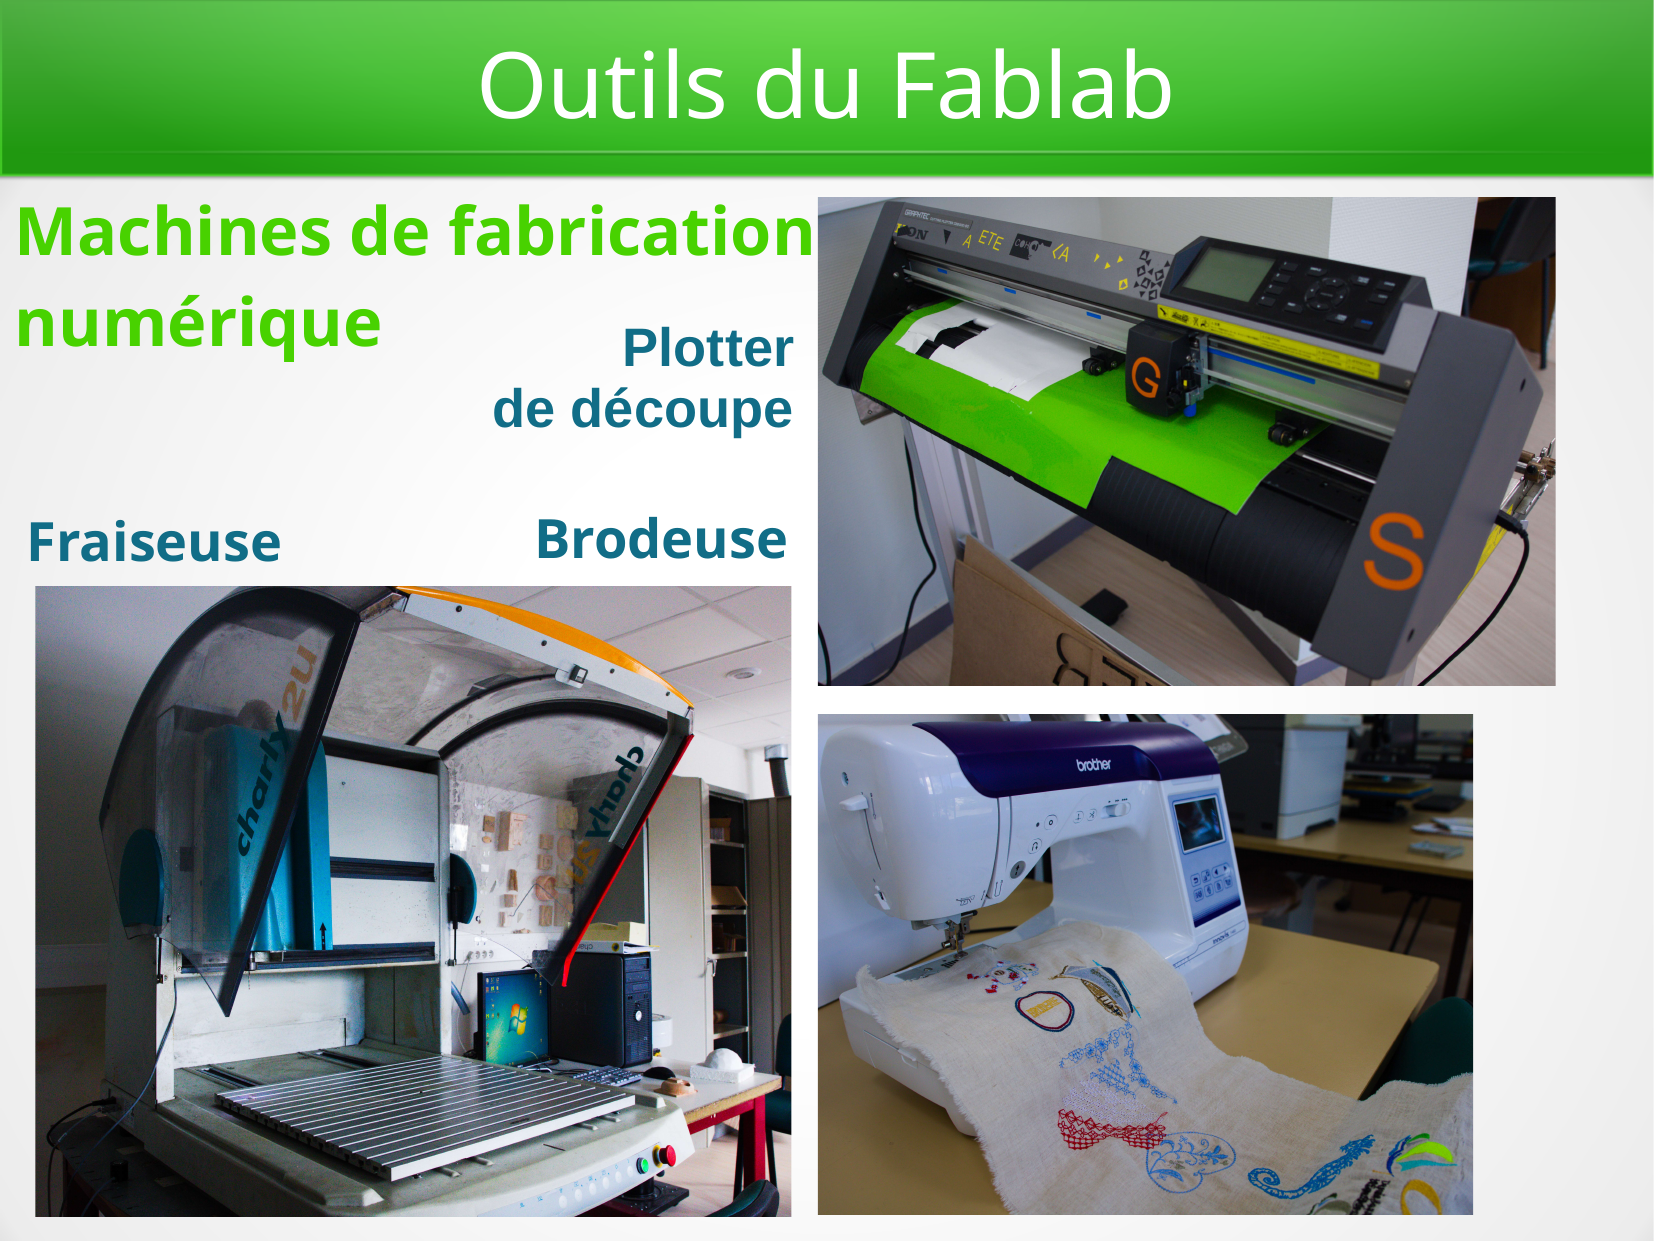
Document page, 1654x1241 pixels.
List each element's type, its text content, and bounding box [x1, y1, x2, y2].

title Outils du Fablab [82, 11, 1571, 154]
text_box Plotter de découpe [277, 310, 810, 496]
text_box Fraiseuse [11, 496, 544, 641]
text_box Brodeuse [519, 493, 1052, 638]
text_box Machines de fabrication numérique [0, 177, 922, 387]
picture [0, 0, 1654, 1241]
